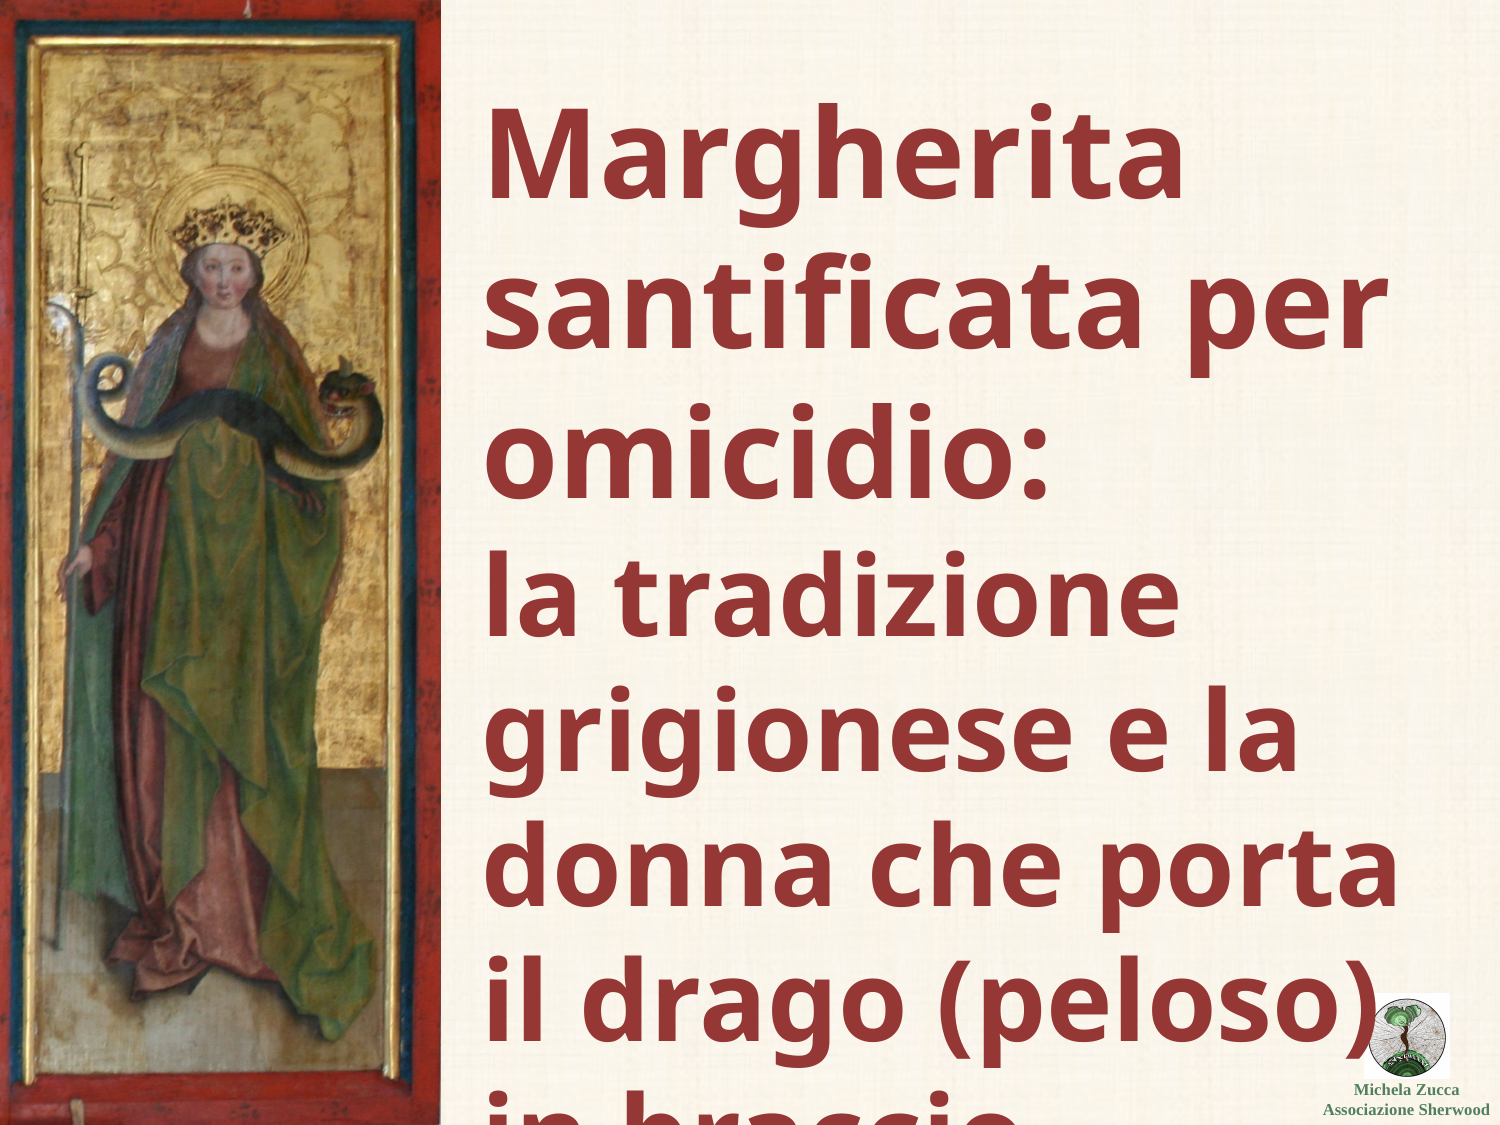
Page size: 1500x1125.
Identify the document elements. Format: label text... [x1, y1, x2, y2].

text_box Michela Zucca Associazione Sherwood [1307, 1070, 1500, 1125]
picture [0, 0, 441, 1125]
text_box Margherita santificata per omicidio: la tradizione grigionese e la donna che porta il drago (peloso) in braccio [466, 66, 1471, 1082]
